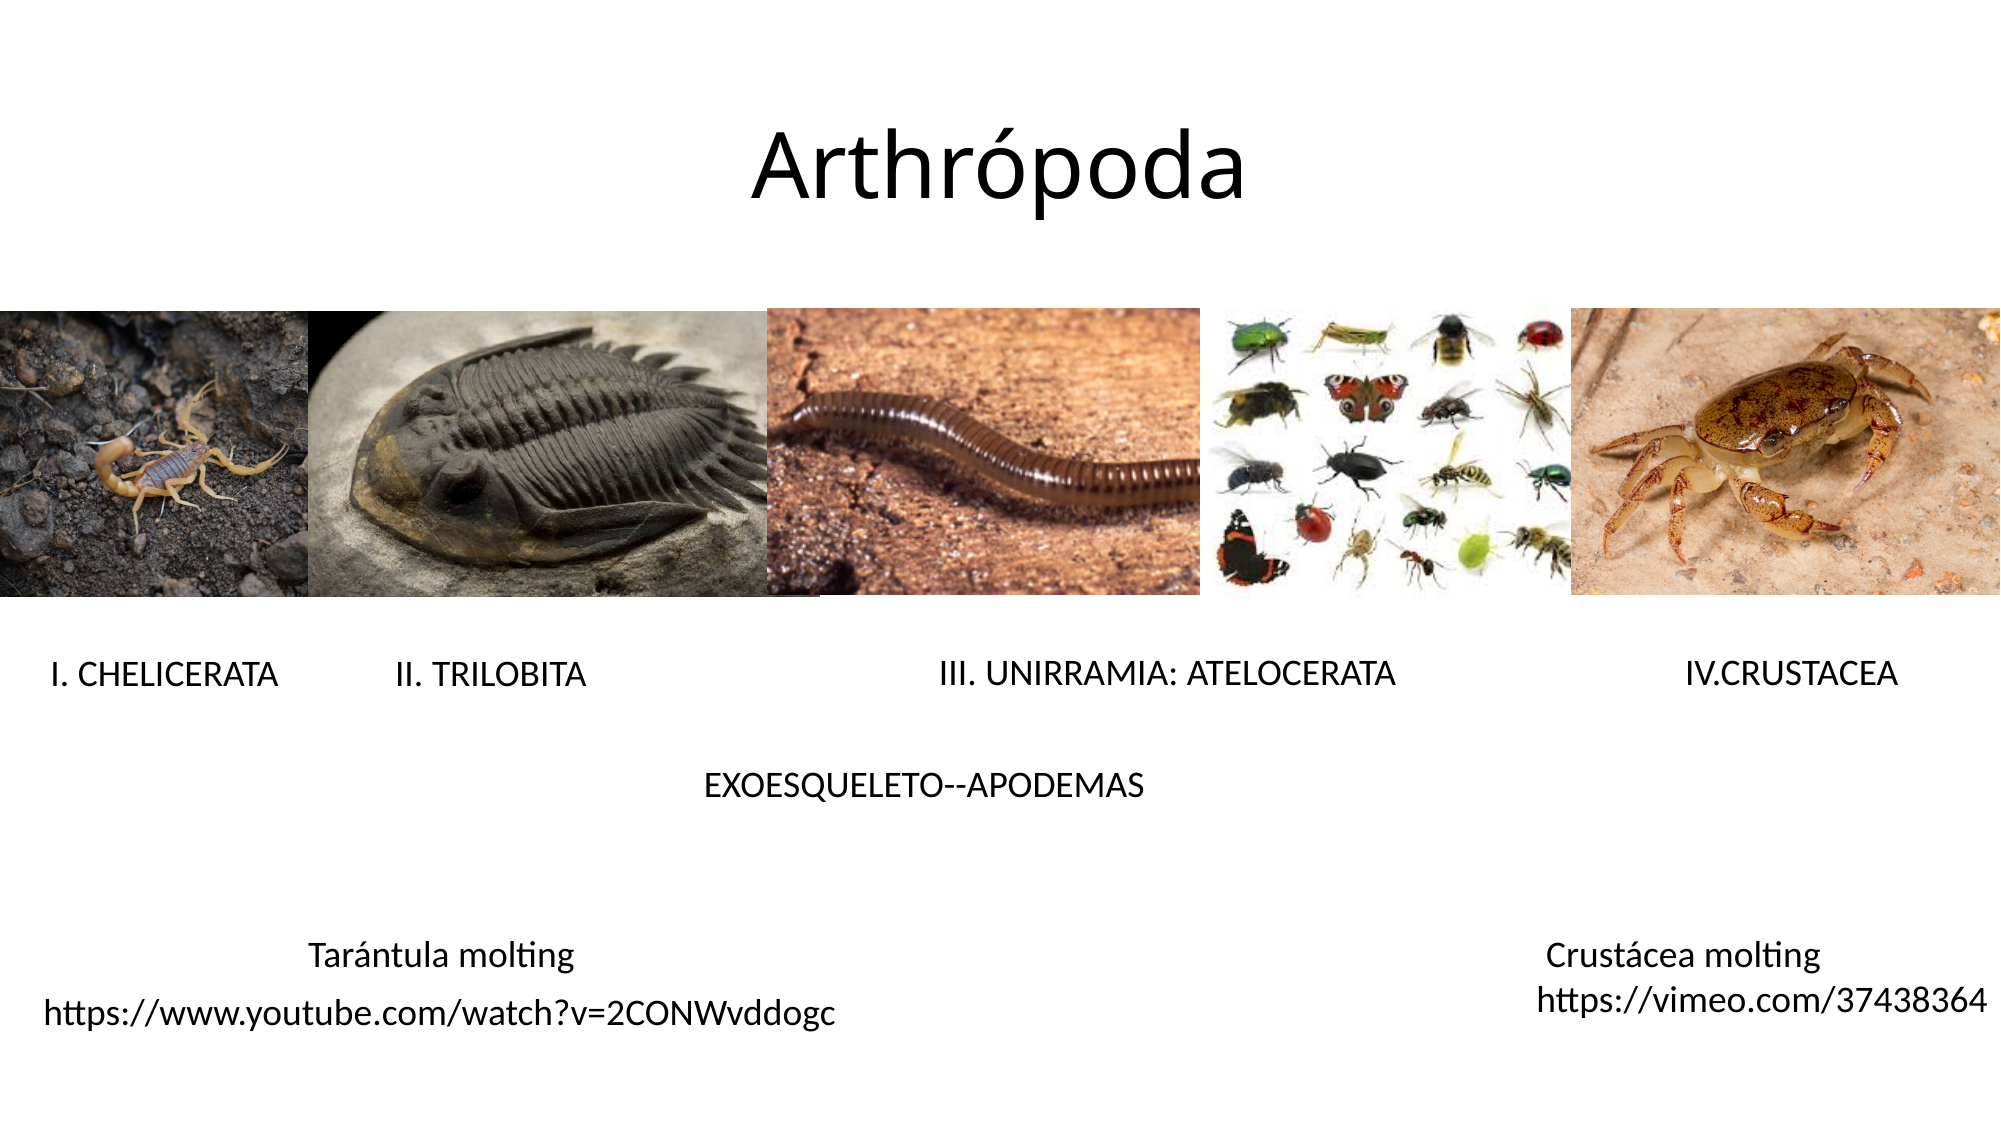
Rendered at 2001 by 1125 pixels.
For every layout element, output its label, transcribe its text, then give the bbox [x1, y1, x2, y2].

picture [0, 298, 2000, 610]
text_box IV.CRUSTACEA [1669, 640, 1979, 702]
text_box Tarántula molting [293, 922, 1085, 984]
title Arthrópoda [137, 59, 1863, 278]
text_box https://vimeo.com/37438364 [1521, 967, 2000, 1074]
text_box III. UNIRRAMIA: ATELOCERATA [923, 640, 1434, 702]
text_box I. CHELICERATA [35, 641, 345, 702]
text_box EXOESQUELETO--APODEMAS [688, 752, 1307, 813]
text_box https://www.youtube.com/watch?v=2CONWvddogc [28, 980, 1029, 1042]
text_box Crustácea molting [1531, 922, 1960, 984]
text_box II. TRILOBITA [379, 641, 689, 702]
